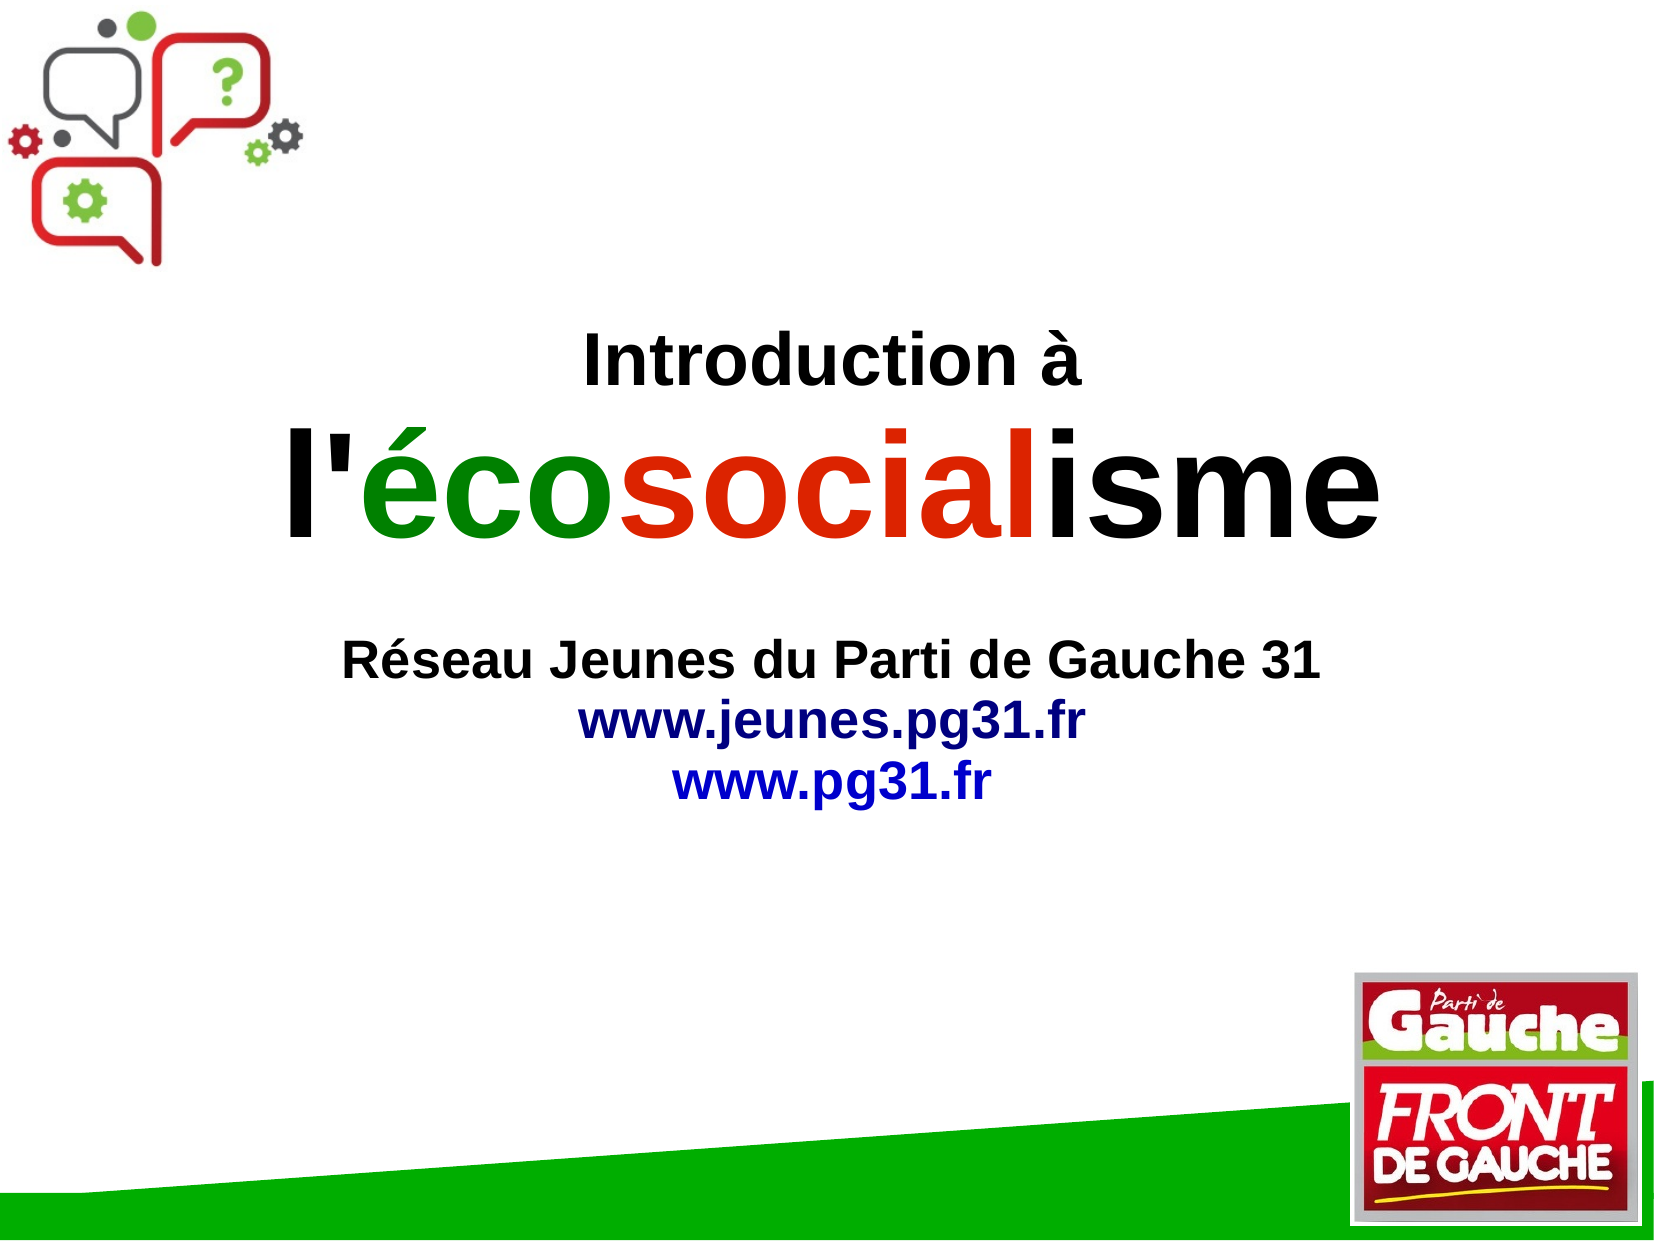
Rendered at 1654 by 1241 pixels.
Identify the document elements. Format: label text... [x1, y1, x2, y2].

subtitle Introduction à l'écosocialisme Réseau Jeunes du Parti de Gauche 31 www.jeunes.pg31.fr www.pg31.fr [35, 19, 1630, 1109]
picture [2, 5, 327, 272]
picture [1350, 968, 1642, 1226]
